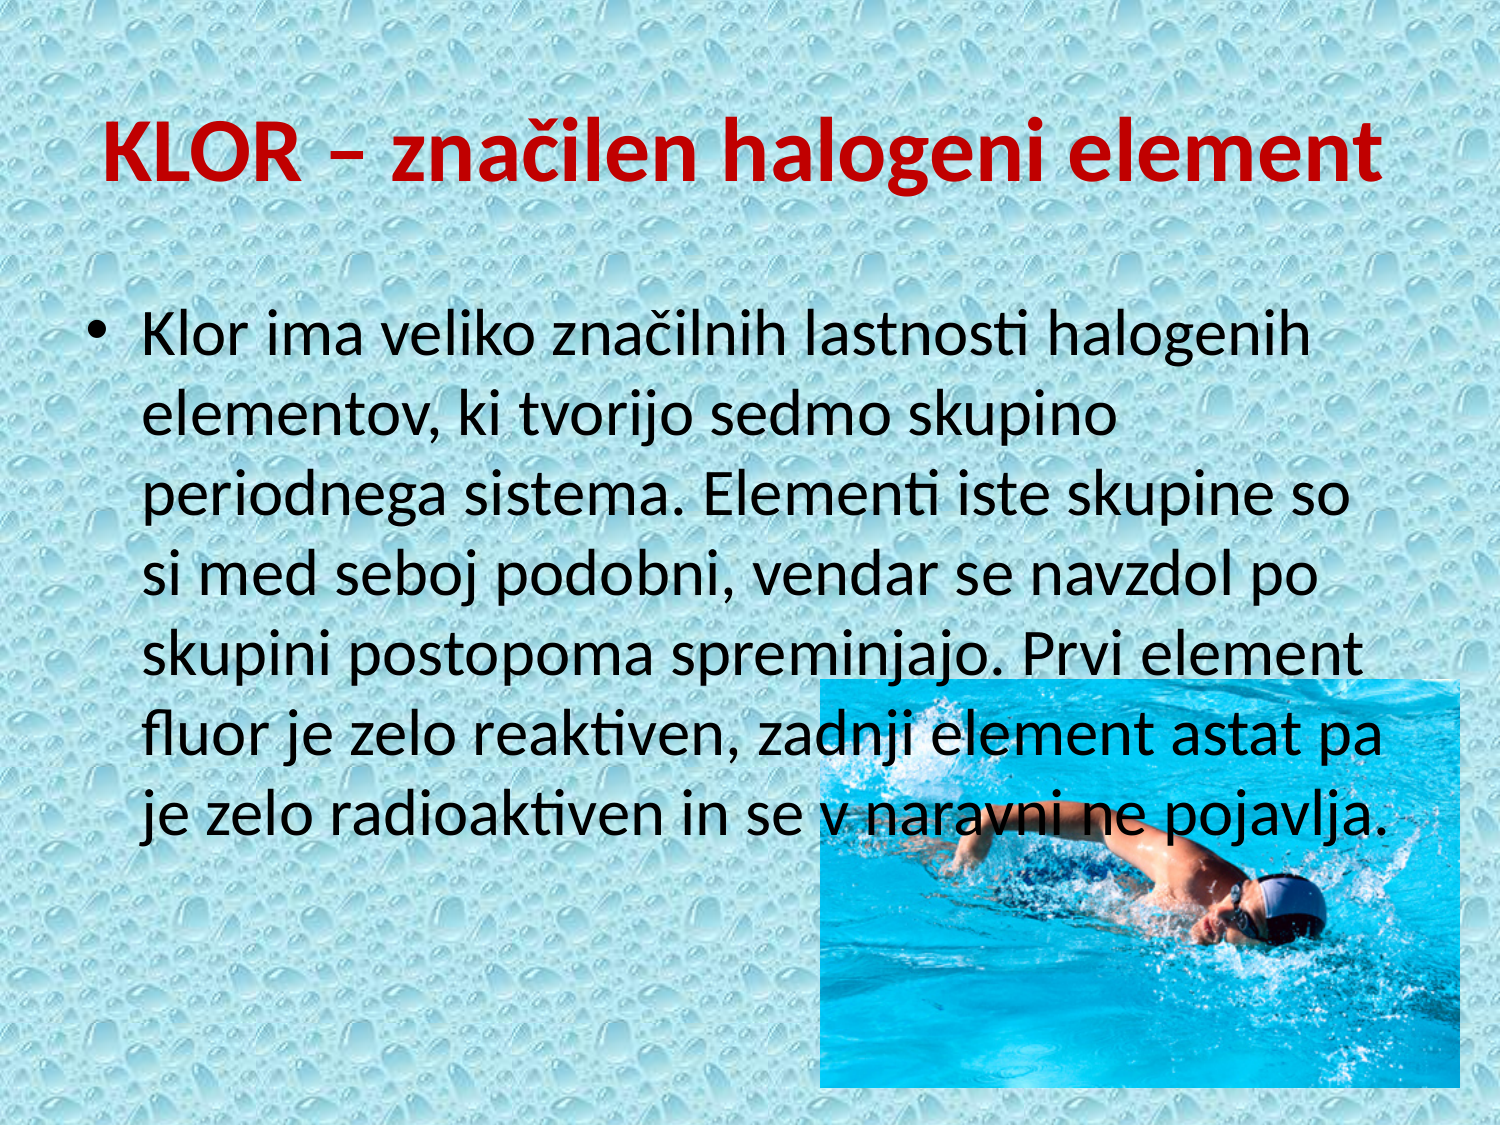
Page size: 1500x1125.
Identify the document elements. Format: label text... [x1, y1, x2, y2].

text_box KLOR – značilen halogeni element [87, 81, 1401, 207]
list Klor ima veliko značilnih lastnosti halogenih elementov, ki tvorijo sedmo skupino periodnega sistema. Elementi iste skupine so si med seboj podobni, vendar se navzdol po skupini postopoma spreminjajo. Prvi element fluor je zelo reaktiven, zadnji element astat pa je zelo radioaktiven in se v naravni ne pojavlja. [70, 281, 1421, 1024]
picture [0, 0, 1500, 1125]
